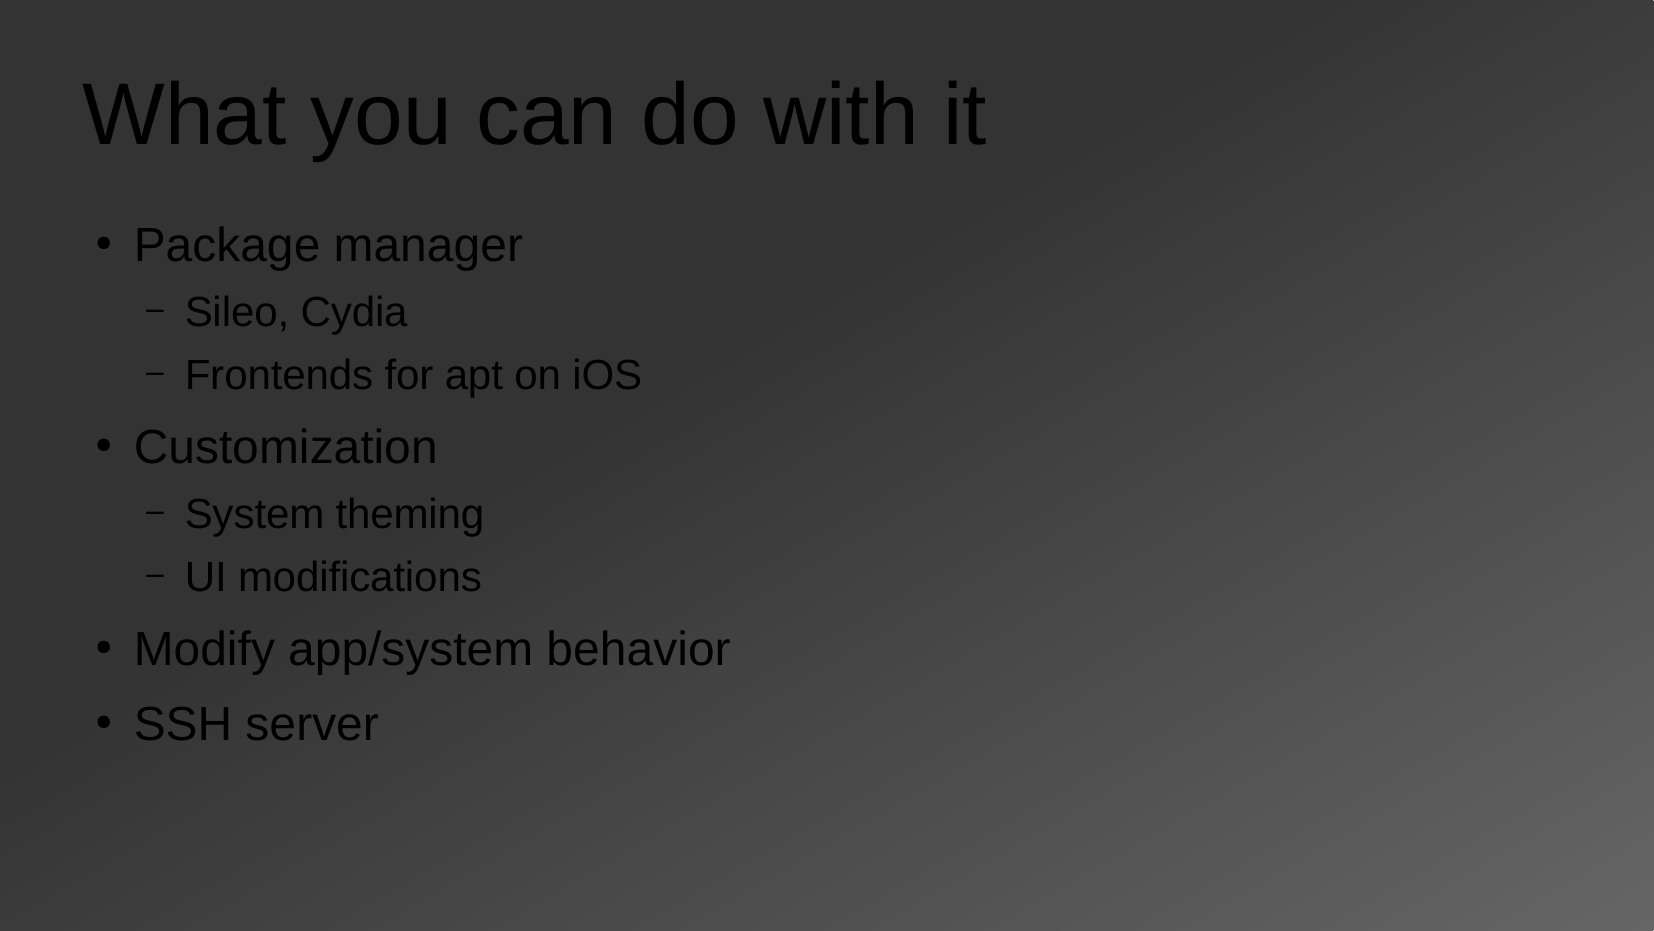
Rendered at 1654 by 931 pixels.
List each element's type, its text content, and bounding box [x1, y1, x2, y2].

title What you can do with it [82, 37, 1571, 193]
list Package manager Sileo, Cydia Frontends for apt on iOS Customization System theming UI modifications Modify app/system behavior SSH server [82, 217, 1571, 758]
